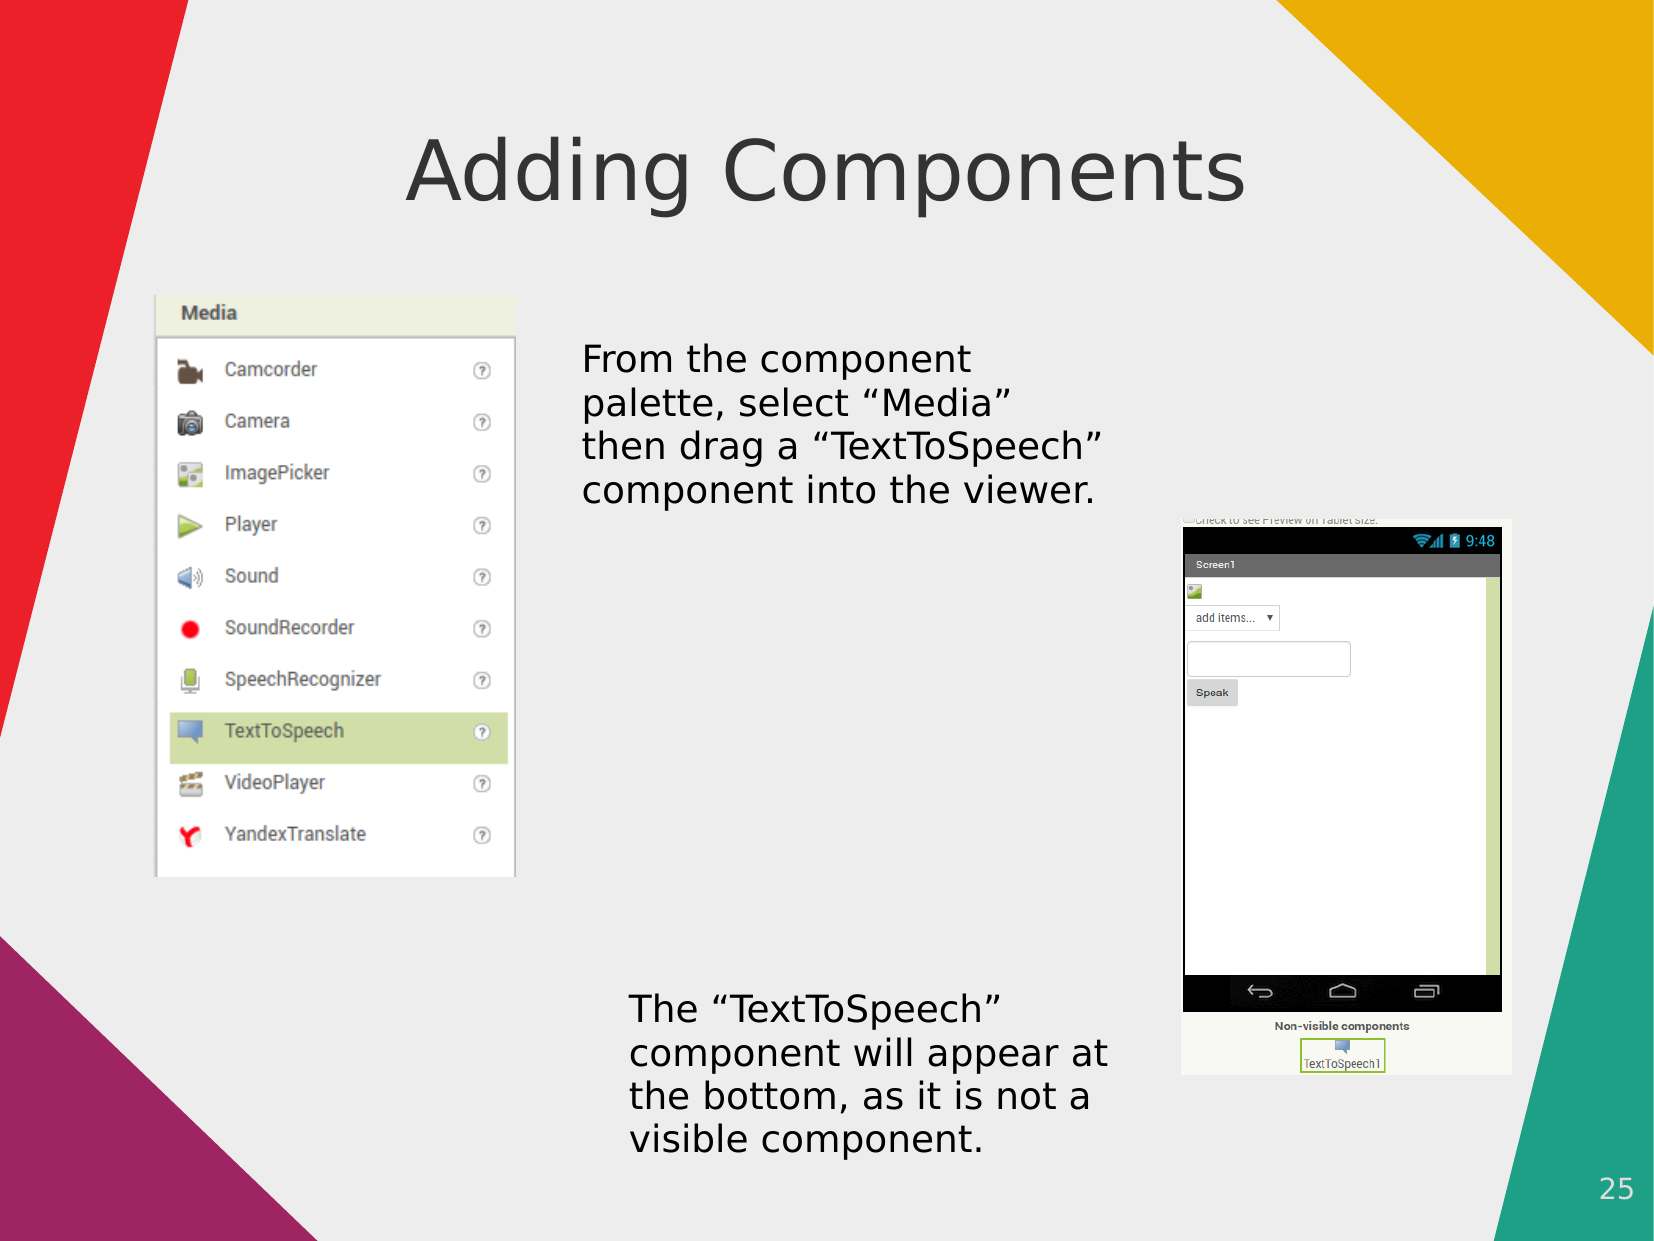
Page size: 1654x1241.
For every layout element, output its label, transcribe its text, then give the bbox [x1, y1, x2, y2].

picture [1181, 519, 1512, 1075]
title Adding Components [114, 73, 1539, 271]
text_box From the component palette, select “Media” then drag a “TextToSpeech” component into the viewer. [566, 330, 1123, 564]
picture [153, 295, 516, 877]
text_box The “TextToSpeech” component will appear at the bottom, as it is not a visible component. [614, 980, 1146, 1170]
